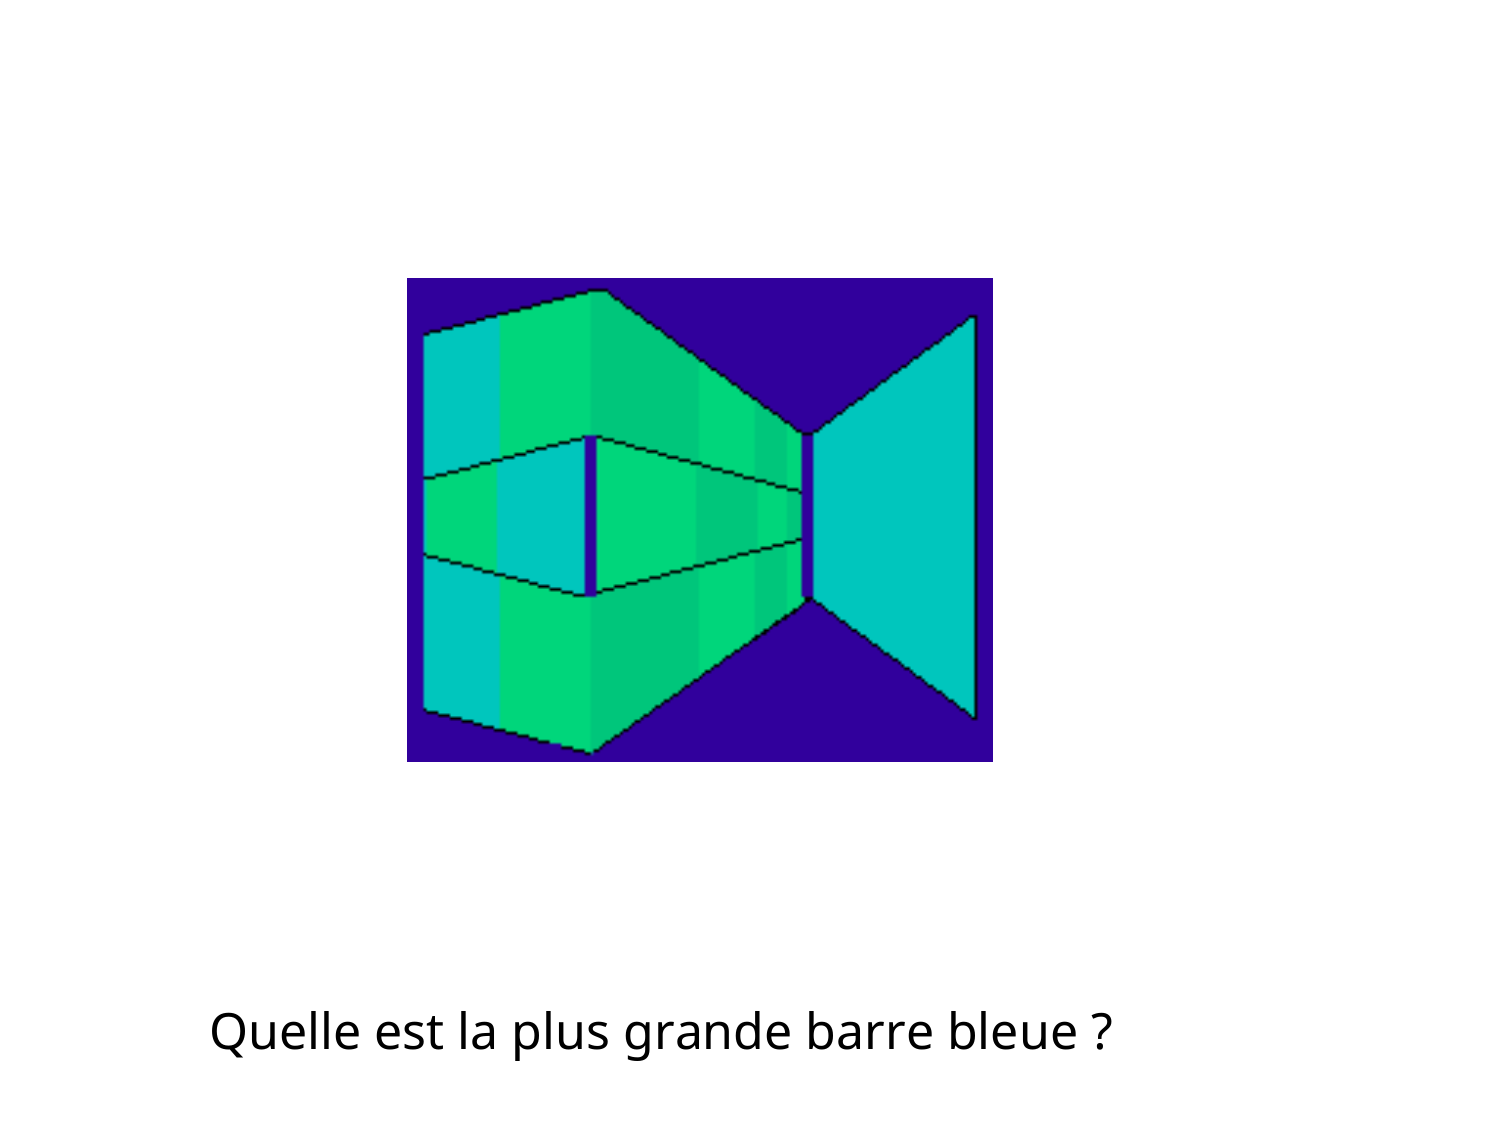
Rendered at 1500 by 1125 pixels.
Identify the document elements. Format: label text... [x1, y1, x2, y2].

picture [407, 278, 993, 762]
text_box Quelle est la plus grande barre bleue ? [194, 991, 1142, 1068]
